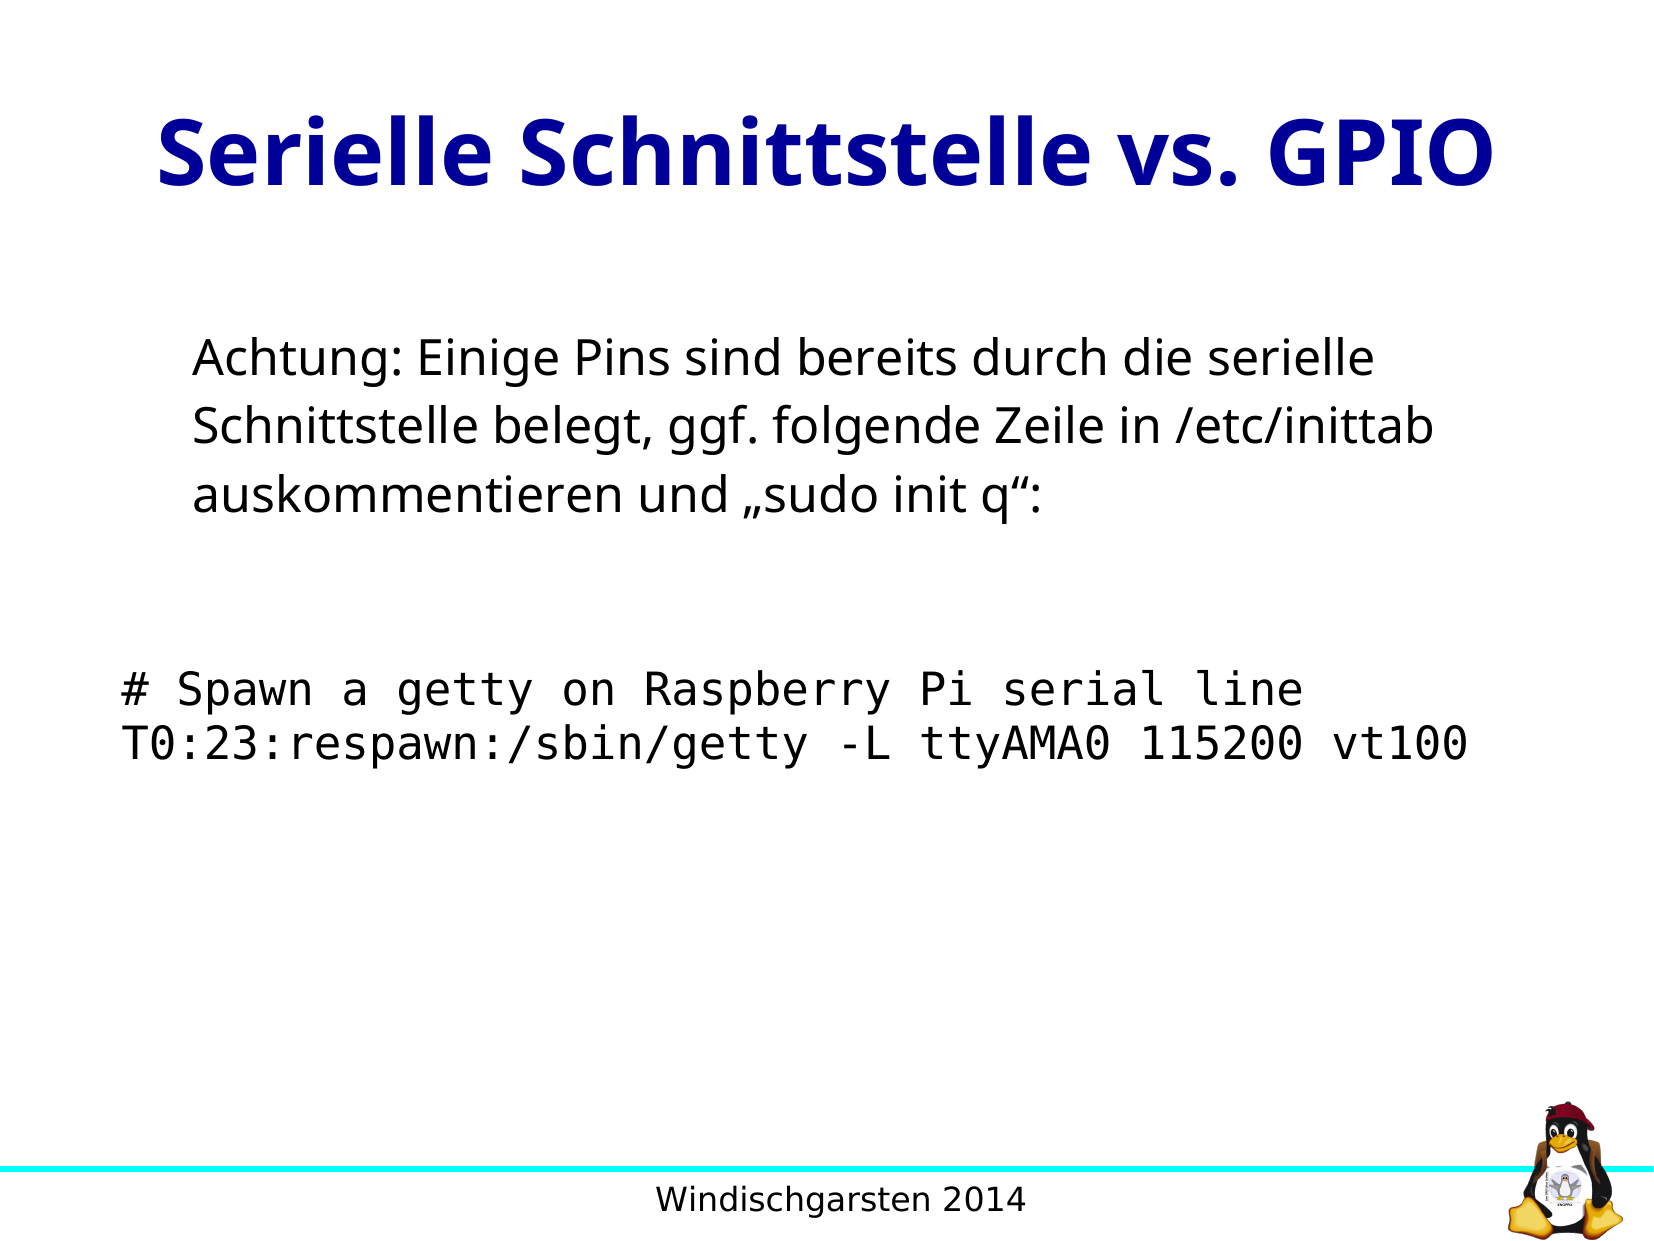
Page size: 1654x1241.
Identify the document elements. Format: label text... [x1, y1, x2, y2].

picture [1505, 1100, 1625, 1241]
list Achtung: Einige Pins sind bereits durch die serielle Schnittstelle belegt, ggf. folgende Zeile in /etc/inittab auskommentieren und „sudo init q“: # Spawn a getty on Raspberry Pi serial line T0:23:respawn:/sbin/getty -L ttyAMA0 115200 vt100 [121, 322, 1561, 1132]
title Serielle Schnittstelle vs. GPIO [121, 42, 1534, 257]
